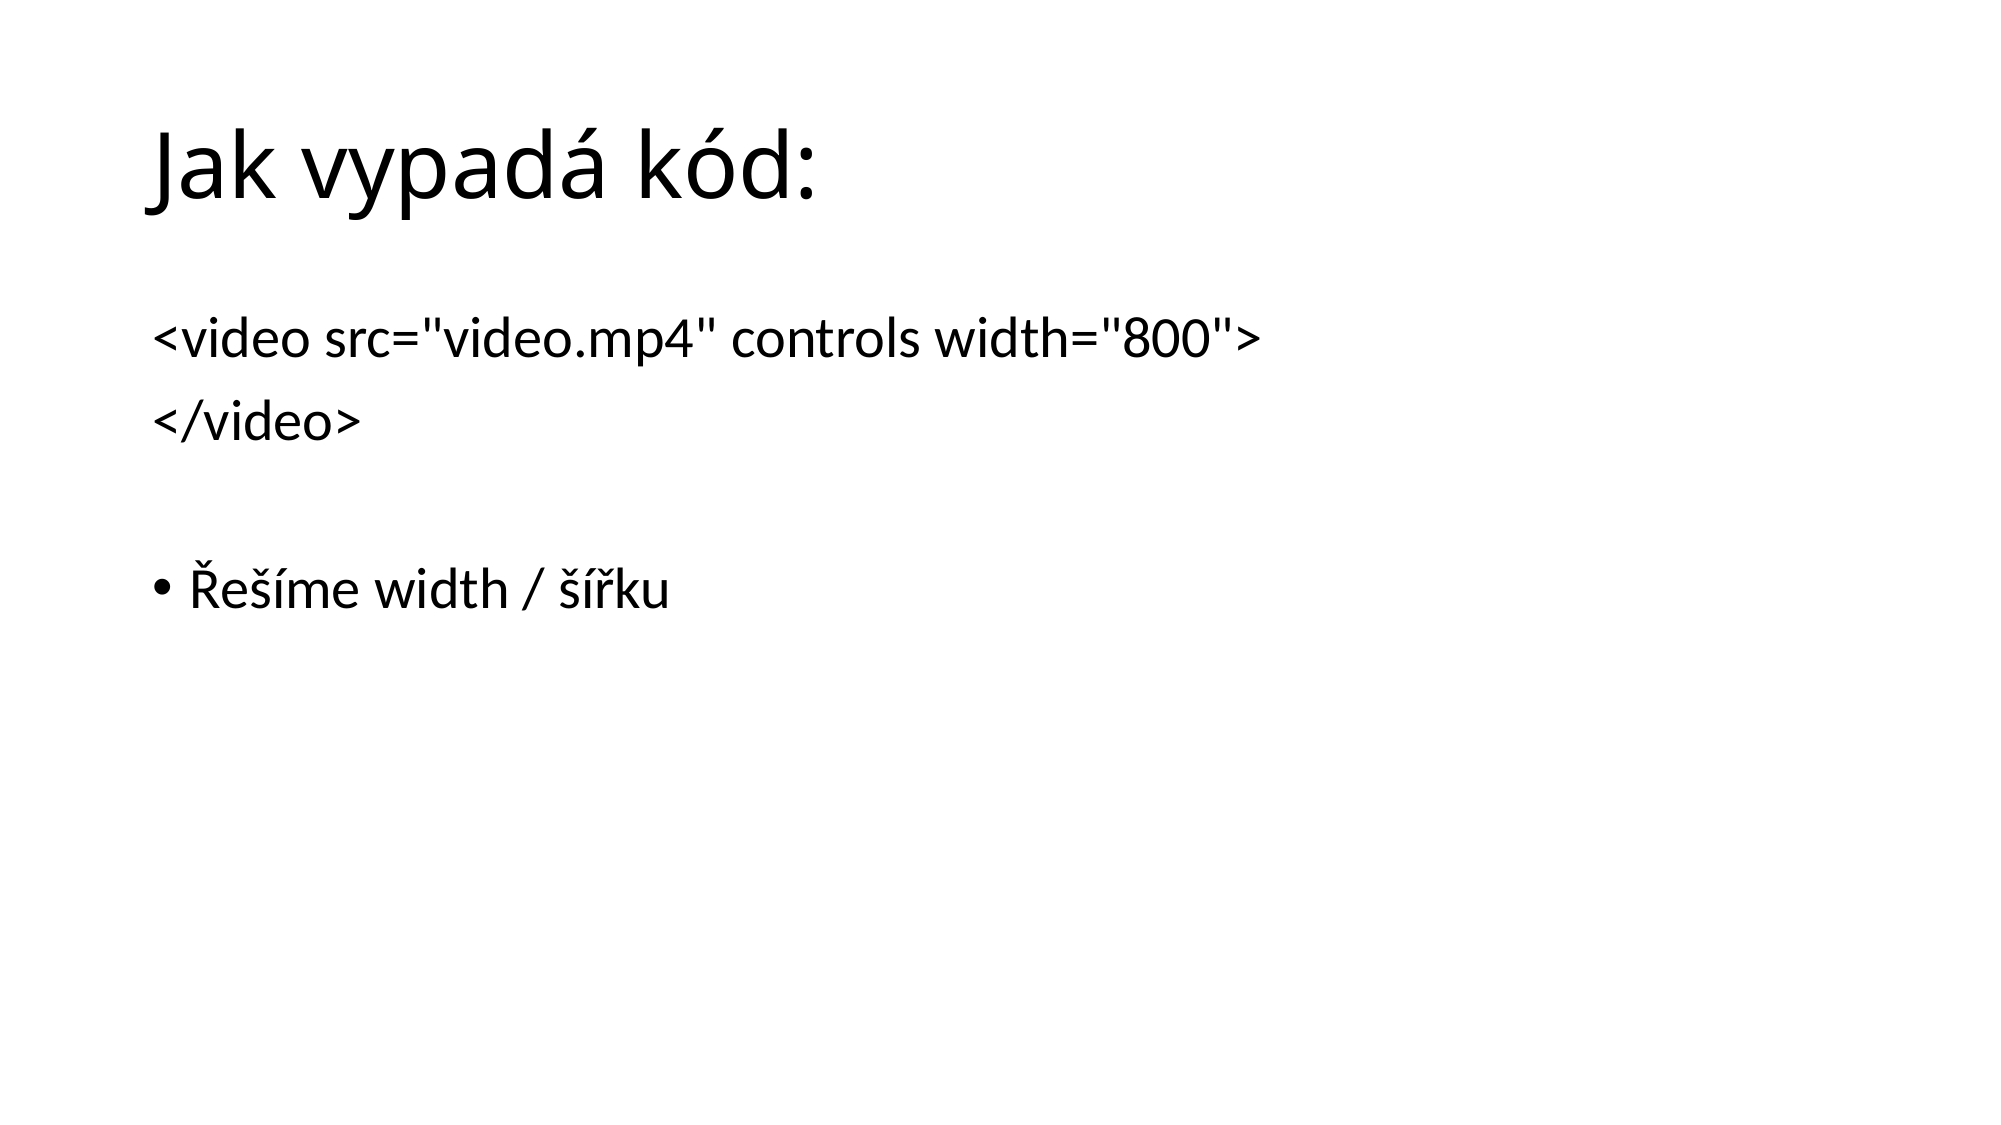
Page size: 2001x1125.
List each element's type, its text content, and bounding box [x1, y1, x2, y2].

title Jak vypadá kód: [137, 59, 1863, 278]
list <video src="video.mp4" controls width="800"> </video> Řešíme width / šířku [137, 299, 1863, 1014]
